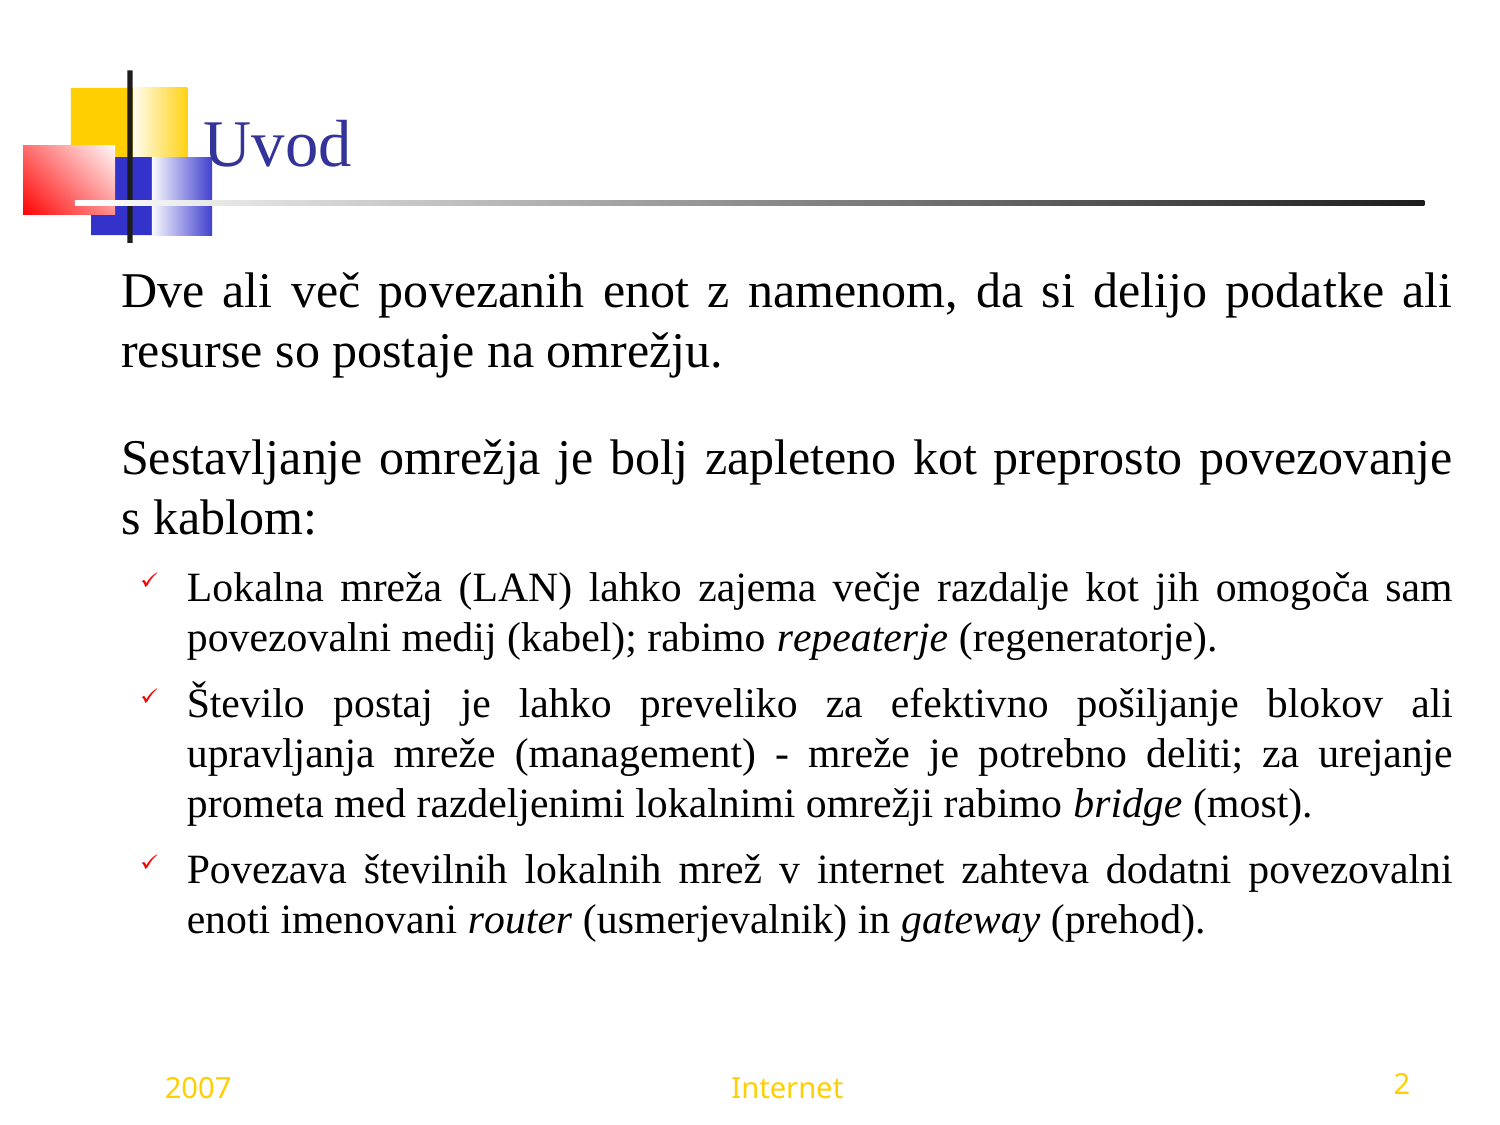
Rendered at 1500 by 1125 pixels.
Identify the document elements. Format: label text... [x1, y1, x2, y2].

text_box 2007 [150, 1037, 463, 1113]
title Uvod [188, 92, 1468, 188]
list Dve ali več povezanih enot z namenom, da si delijo podatke ali resurse so postaje na omrežju. Sestavljanje omrežja je bolj zapleteno kot preprosto povezovanje s kablom: Lokalna mreža (LAN) lahko zajema večje razdalje kot jih omogoča sam povezovalni medij (kabel); rabimo repeaterje (regeneratorje). Število postaj je lahko preveliko za efektivno pošiljanje blokov ali upravljanja mreže (management) - mreže je potrebno deliti; za urejanje prometa med razdeljenimi lokalnimi omrežji rabimo bridge (most). Povezava številnih lokalnih mrež v internet zahteva dodatni povezovalni enoti imenovani router (usmerjevalnik) in gateway (prehod). [50, 249, 1469, 1007]
text_box Internet [549, 1037, 1026, 1113]
text_box <number> [1112, 1037, 1426, 1113]
